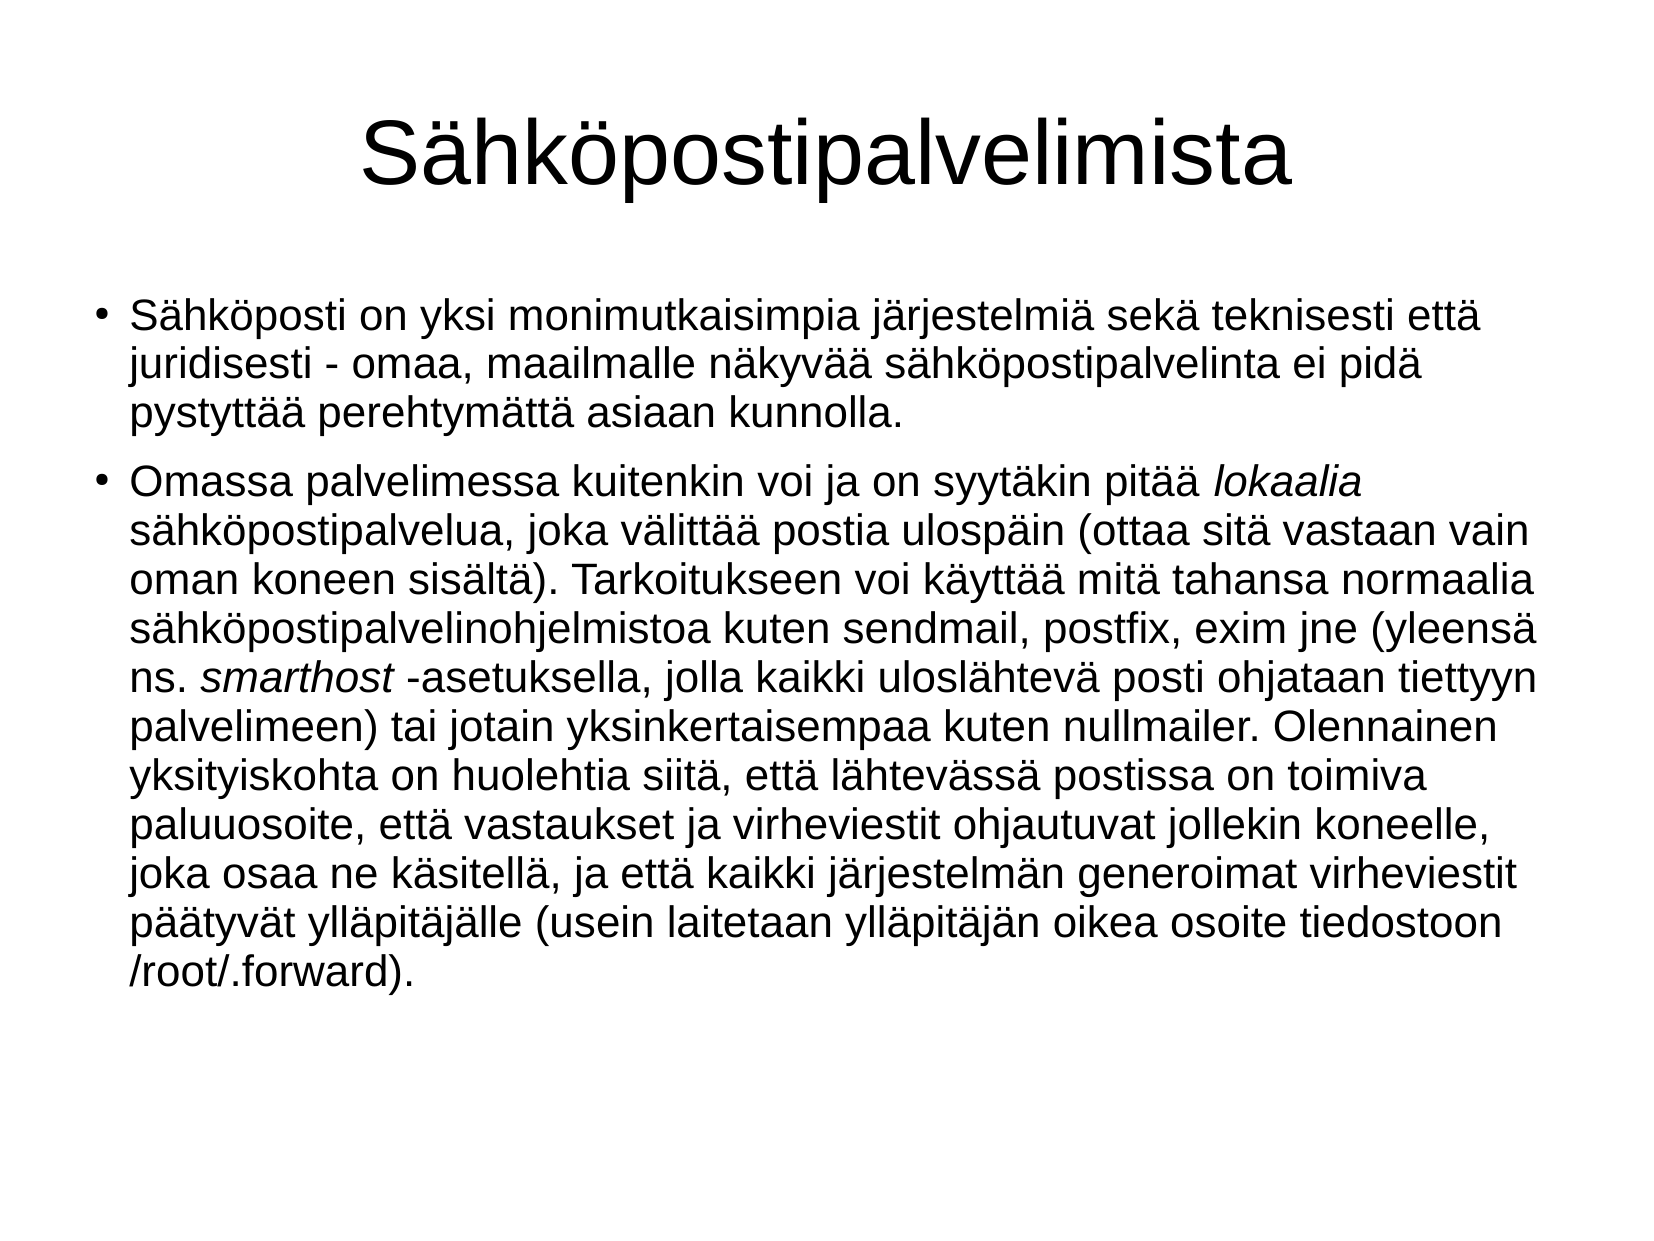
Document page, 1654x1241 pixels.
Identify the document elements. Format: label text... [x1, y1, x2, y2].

list Sähköposti on yksi monimutkaisimpia järjestelmiä sekä teknisesti että juridisesti - omaa, maailmalle näkyvää sähköpostipalvelinta ei pidä pystyttää perehtymättä asiaan kunnolla. Omassa palvelimessa kuitenkin voi ja on syytäkin pitää lokaalia sähköpostipalvelua, joka välittää postia ulospäin (ottaa sitä vastaan vain oman koneen sisältä). Tarkoitukseen voi käyttää mitä tahansa normaalia sähköpostipalvelinohjelmistoa kuten sendmail, postfix, exim jne (yleensä ns. smarthost -asetuksella, jolla kaikki uloslähtevä posti ohjataan tiettyyn palvelimeen) tai jotain yksinkertaisempaa kuten nullmailer. Olennainen yksityiskohta on huolehtia siitä, että lähtevässä postissa on toimiva paluuosoite, että vastaukset ja virheviestit ohjautuvat jollekin koneelle, joka osaa ne käsitellä, ja että kaikki järjestelmän generoimat virheviestit päätyvät ylläpitäjälle (usein laitetaan ylläpitäjän oikea osoite tiedostoon /root/.forward). [82, 290, 1571, 1010]
title Sähköpostipalvelimista [82, 49, 1571, 257]
